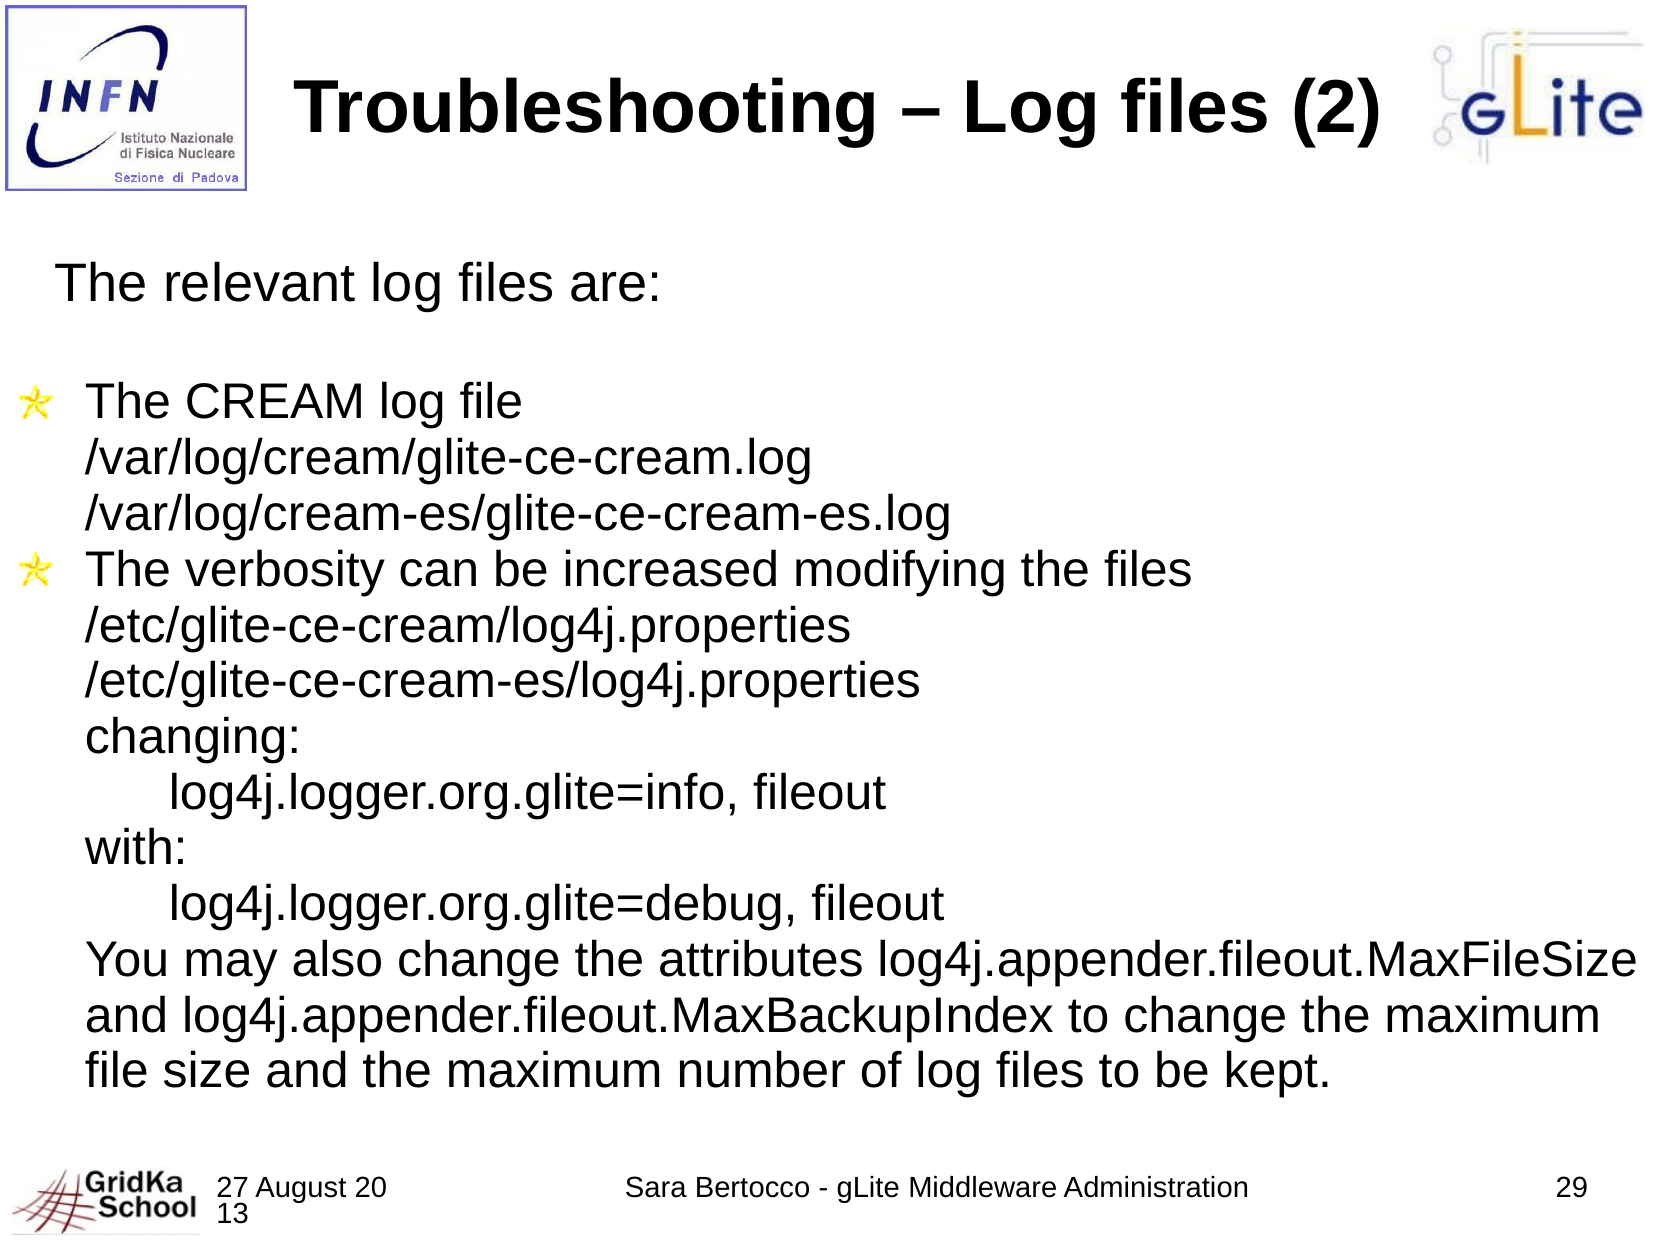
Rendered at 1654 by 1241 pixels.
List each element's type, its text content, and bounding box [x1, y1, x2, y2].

picture [5, 5, 247, 191]
title Troubleshooting – Log files (2) [247, 25, 1645, 187]
picture [1430, 28, 1645, 165]
text_box The relevant log files are: The CREAM log file /var/log/cream/glite-ce-cream.log /var/log/cream-es/glite-ce-cream-es.log The verbosity can be increased modifying the files /etc/glite-ce-cream/log4j.properties /etc/glite-ce-cream-es/log4j.properties changing: log4j.logger.org.glite=info, fileout with: log4j.logger.org.glite=debug, fileout You may also change the attributes log4j.appender.fileout.MaxFileSize and log4j.appender.fileout.MaxBackupIndex to change the maximum file size and the maximum number of log files to be kept. [4, 245, 1653, 1106]
picture [12, 1166, 200, 1235]
